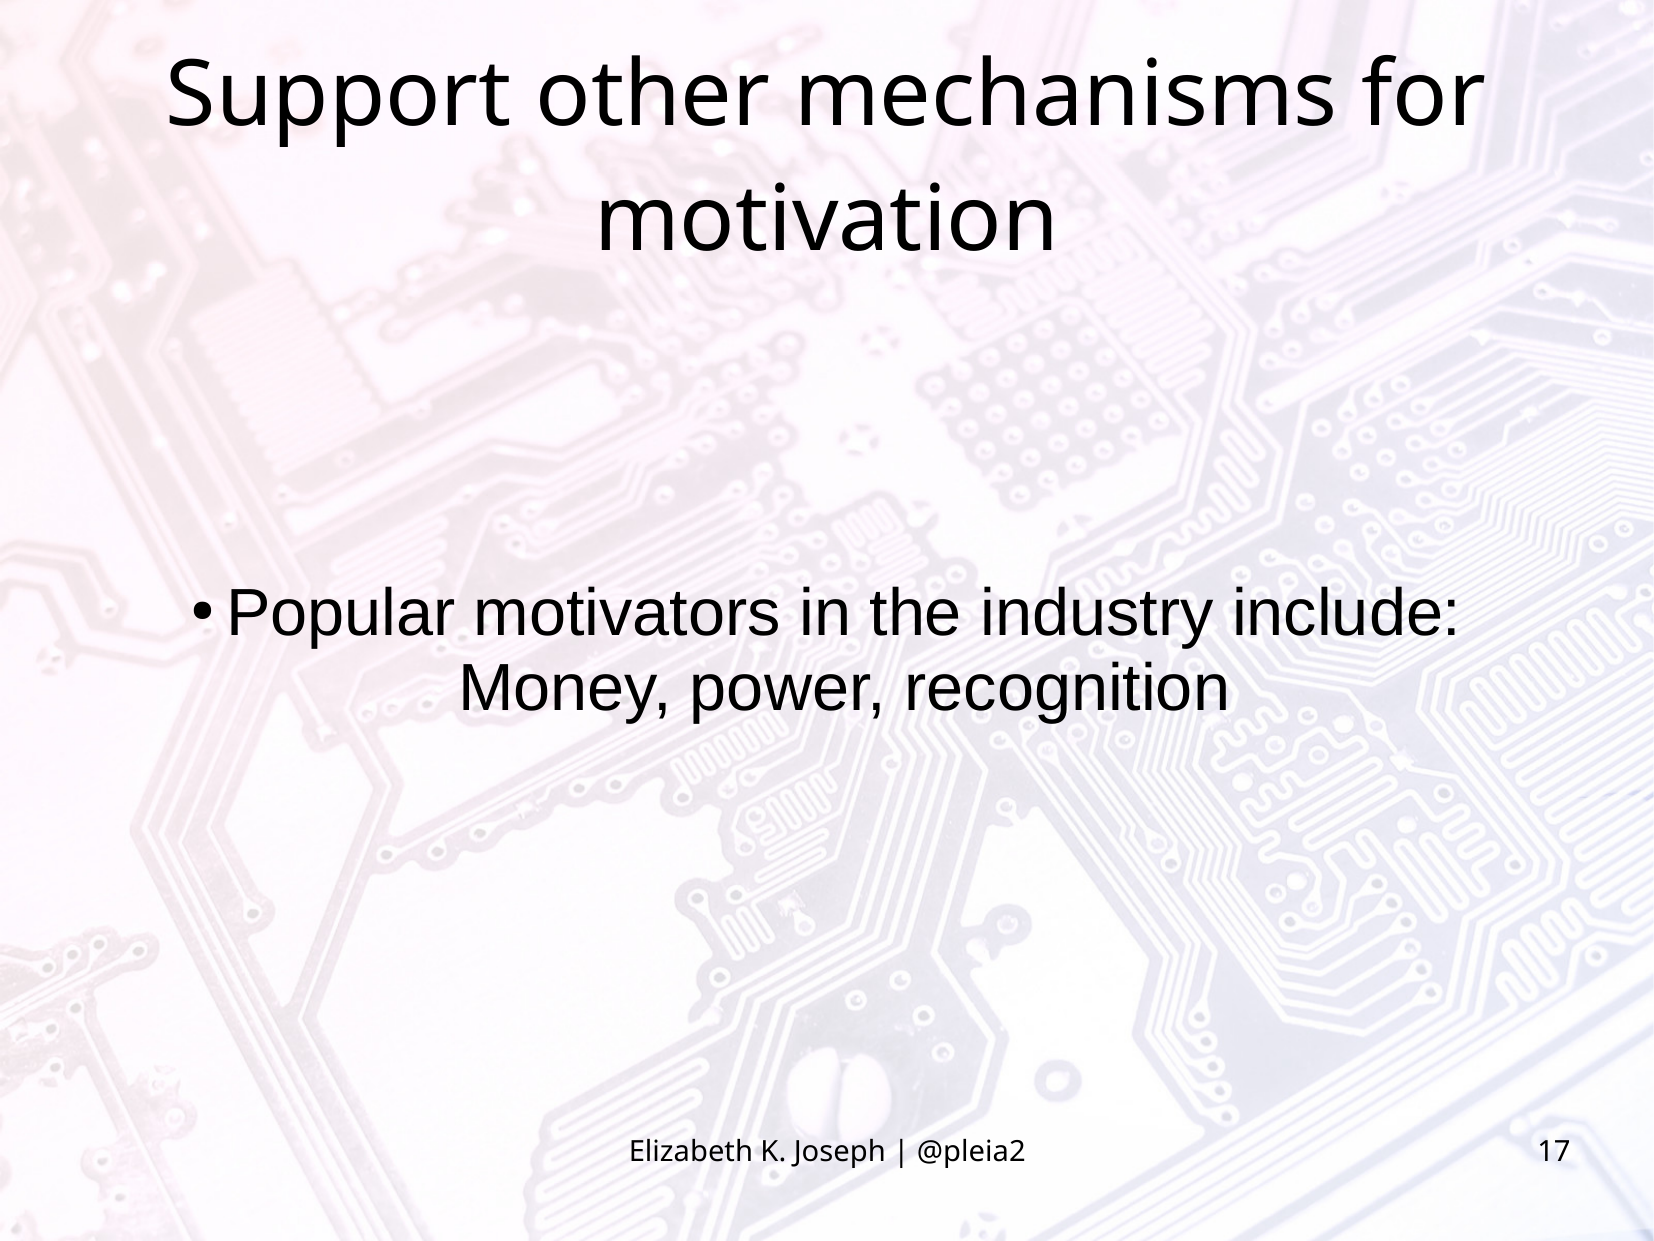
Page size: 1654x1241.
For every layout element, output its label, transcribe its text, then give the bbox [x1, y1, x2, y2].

title Support other mechanisms for motivation [82, 49, 1571, 257]
subtitle Popular motivators in the industry include: Money, power, recognition [82, 290, 1571, 1010]
picture [0, 0, 1654, 1241]
